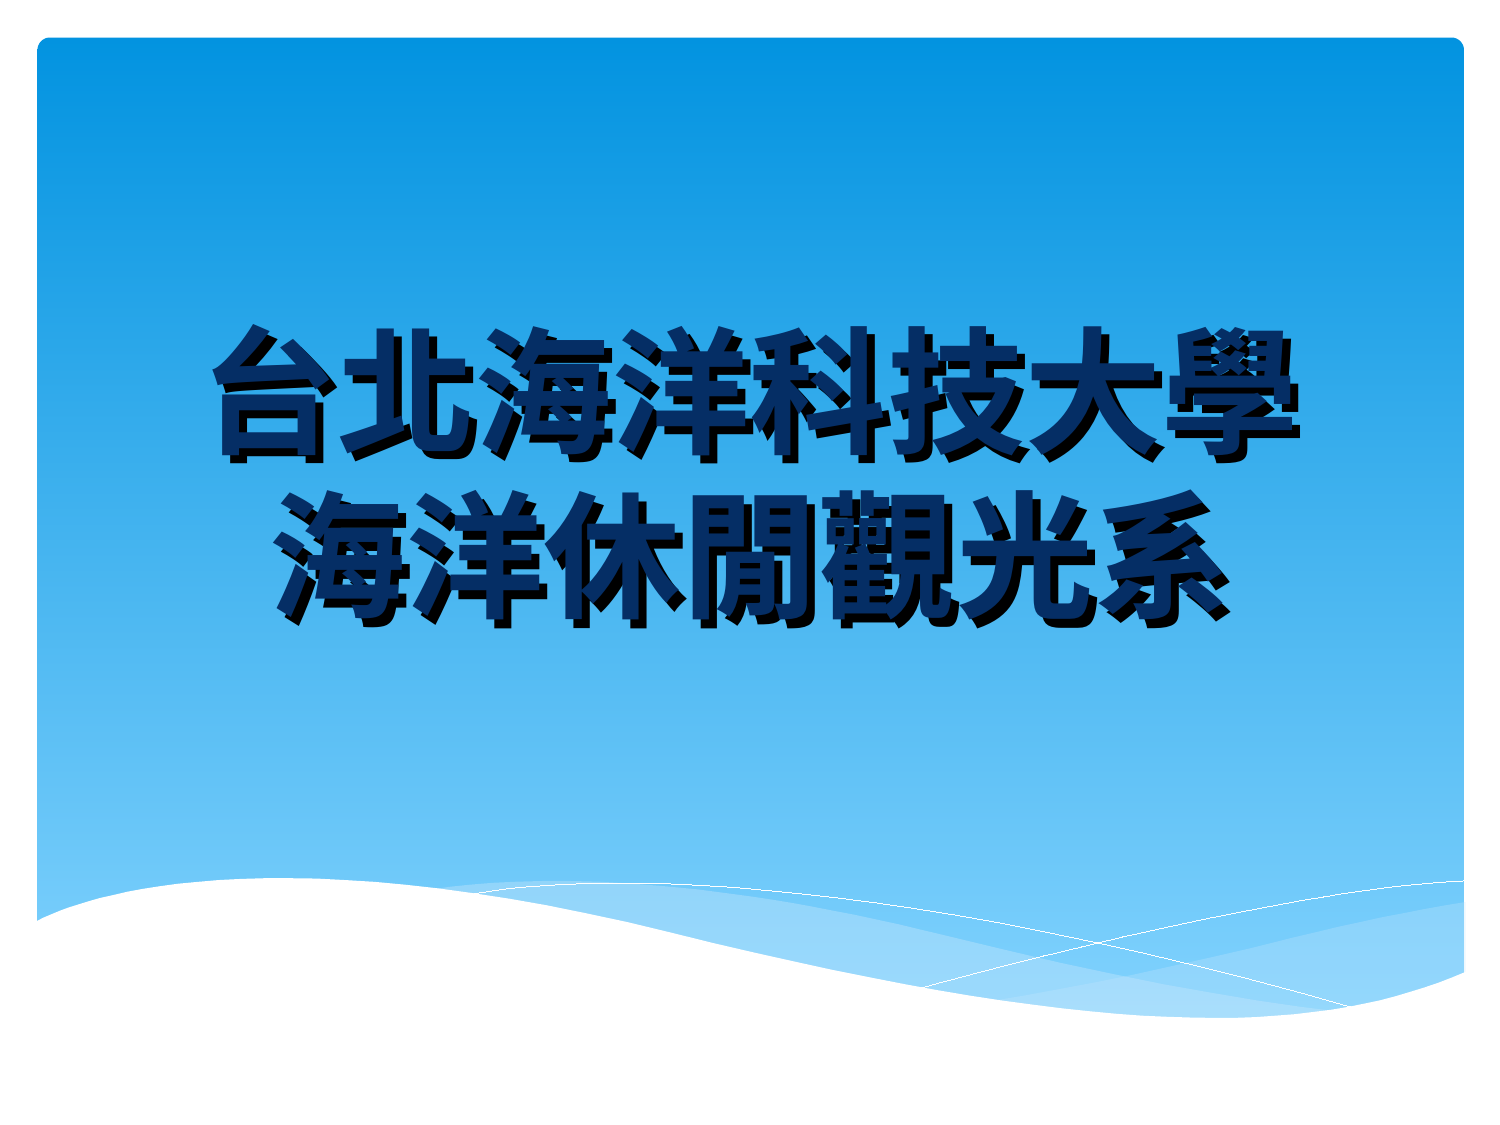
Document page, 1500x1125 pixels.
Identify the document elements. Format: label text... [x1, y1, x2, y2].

text_box 台北海洋科技大學 海洋休閒觀光系 [0, 298, 1500, 647]
